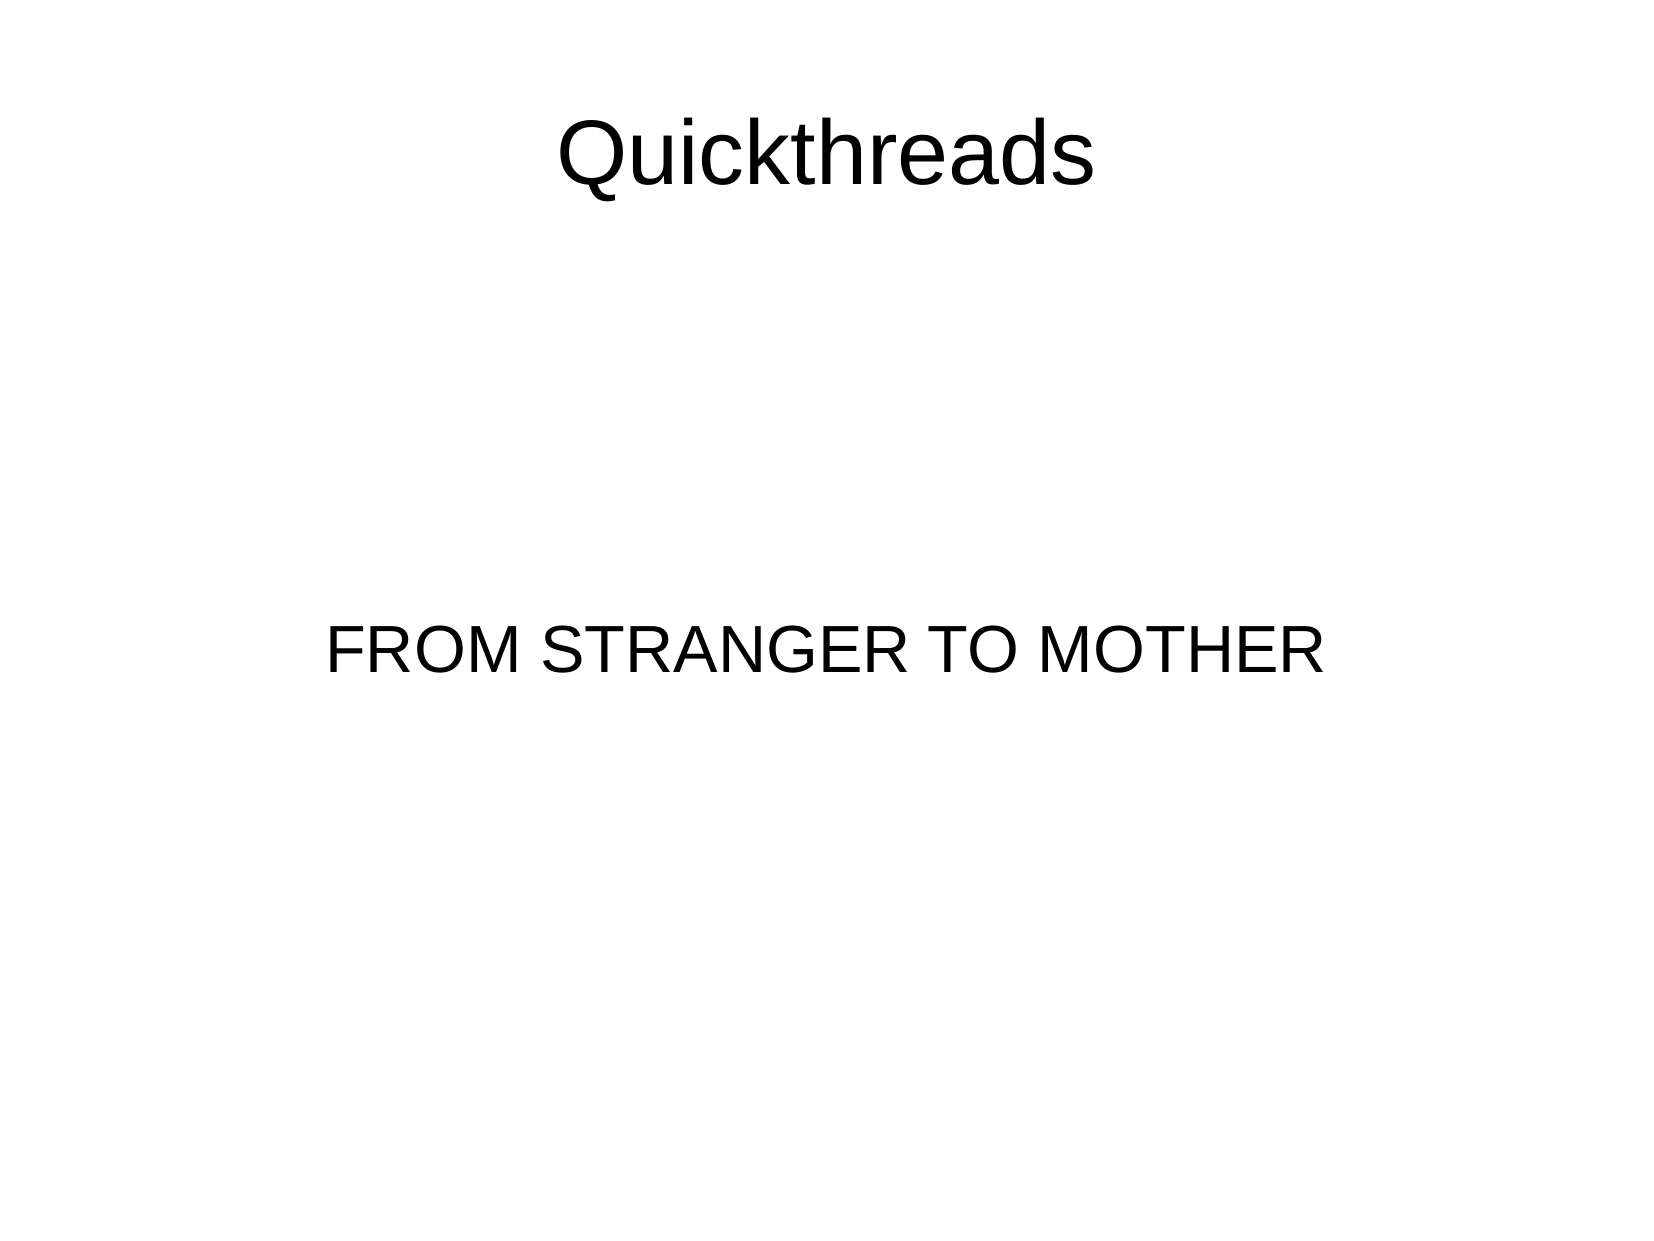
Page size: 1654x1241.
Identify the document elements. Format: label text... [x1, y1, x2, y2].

subtitle FROM STRANGER TO MOTHER [82, 290, 1571, 1010]
title Quickthreads [82, 49, 1571, 257]
